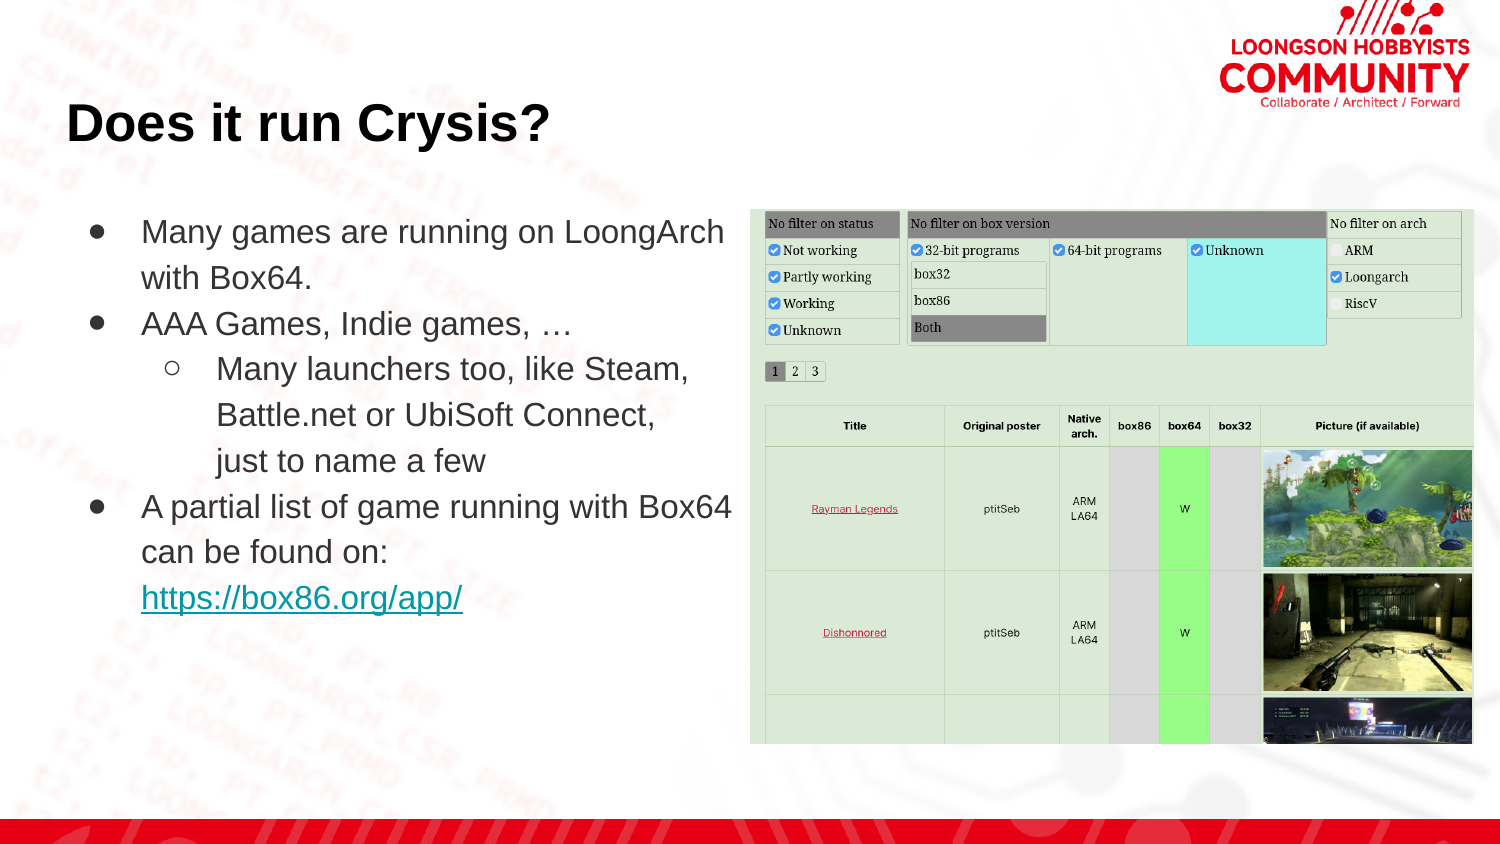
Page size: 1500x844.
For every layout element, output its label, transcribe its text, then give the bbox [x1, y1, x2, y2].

picture [0, 0, 1500, 844]
title Does it run Crysis? [51, 72, 1449, 167]
list Many games are running on LoongArch with Box64. AAA Games, Indie games, … Many launchers too, like Steam, Battle.net or UbiSoft Connect, just to name a few A partial list of game running with Box64 can be found on: https://box86.org/app/ [51, 189, 750, 797]
